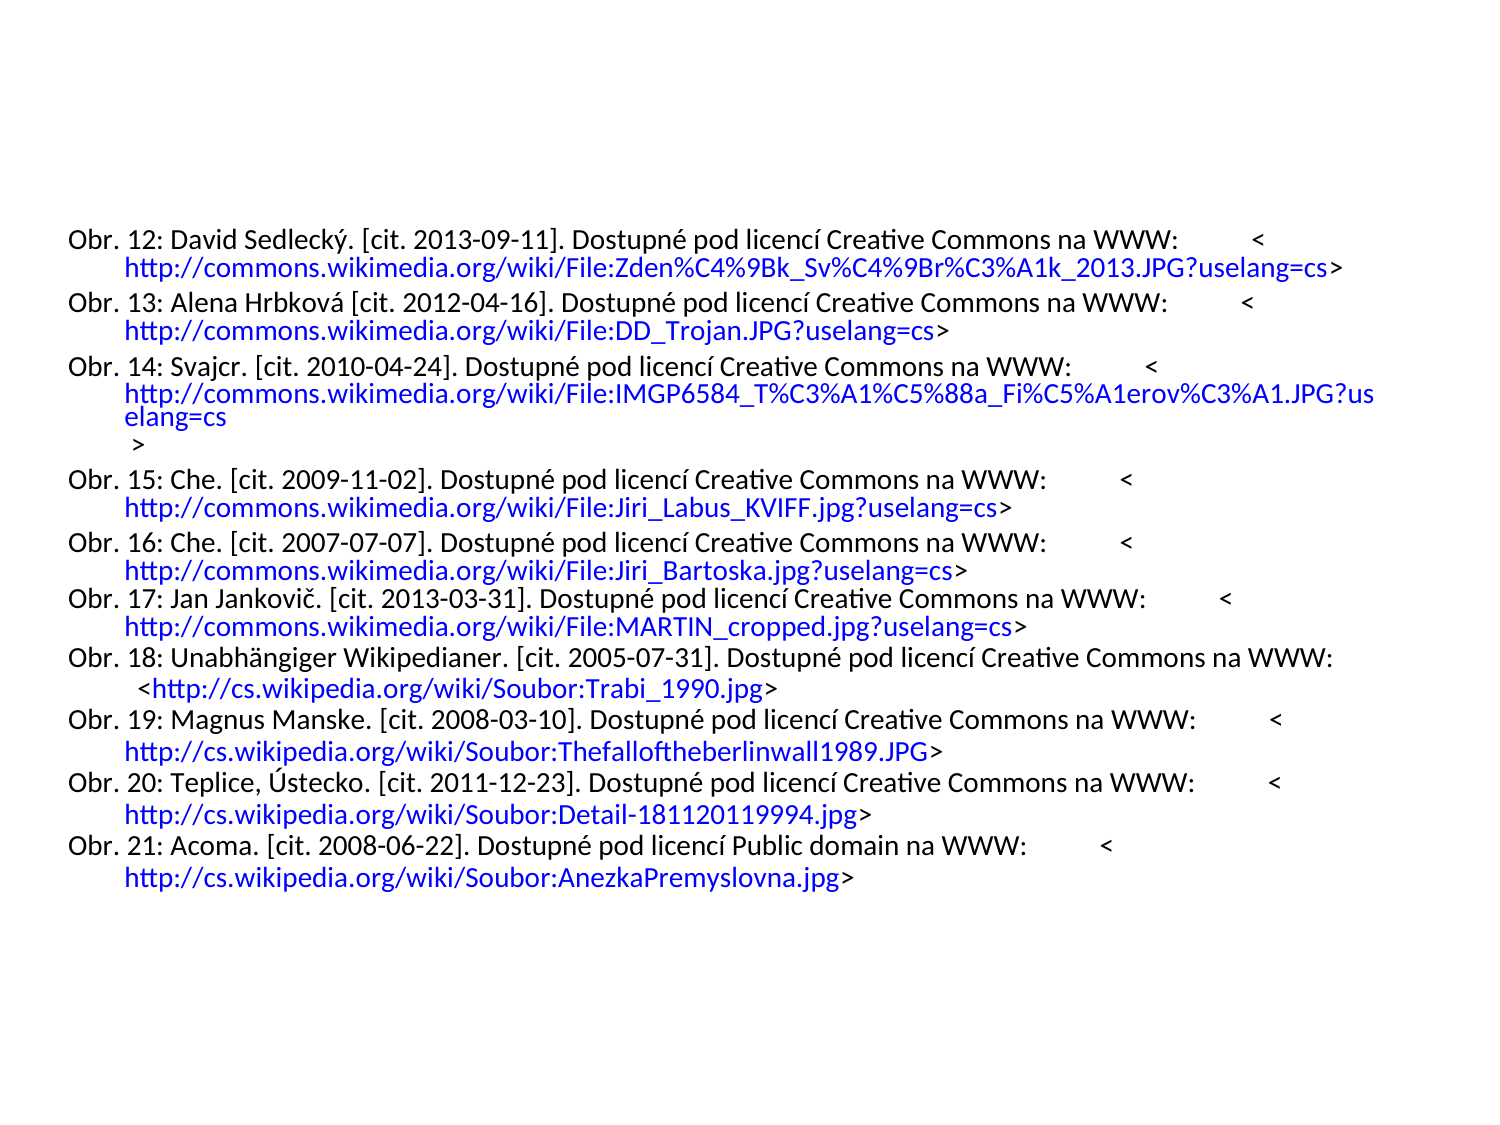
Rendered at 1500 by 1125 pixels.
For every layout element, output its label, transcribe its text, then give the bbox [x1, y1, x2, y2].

list Obr. 12: David Sedlecký. [cit. 2013-09-11]. Dostupné pod licencí Creative Commons na WWW: <http://commons.wikimedia.org/wiki/File:Zden%C4%9Bk_Sv%C4%9Br%C3%A1k_2013.JPG?uselang=cs> Obr. 13: Alena Hrbková [cit. 2012-04-16]. Dostupné pod licencí Creative Commons na WWW: <http://commons.wikimedia.org/wiki/File:DD_Trojan.JPG?uselang=cs> Obr. 14: Svajcr. [cit. 2010-04-24]. Dostupné pod licencí Creative Commons na WWW: <http://commons.wikimedia.org/wiki/File:IMGP6584_T%C3%A1%C5%88a_Fi%C5%A1erov%C3%A1.JPG?uselang=cs > Obr. 15: Che. [cit. 2009-11-02]. Dostupné pod licencí Creative Commons na WWW: <http://commons.wikimedia.org/wiki/File:Jiri_Labus_KVIFF.jpg?uselang=cs> Obr. 16: Che. [cit. 2007-07-07]. Dostupné pod licencí Creative Commons na WWW: <http://commons.wikimedia.org/wiki/File:Jiri_Bartoska.jpg?uselang=cs> Obr. 17: Jan Jankovič. [cit. 2013-03-31]. Dostupné pod licencí Creative Commons na WWW: <http://commons.wikimedia.org/wiki/File:MARTIN_cropped.jpg?uselang=cs> Obr. 18: Unabhängiger Wikipedianer. [cit. 2005-07-31]. Dostupné pod licencí Creative Commons na WWW: <http://cs.wikipedia.org/wiki/Soubor:Trabi_1990.jpg> Obr. 19: Magnus Manske. [cit. 2008-03-10]. Dostupné pod licencí Creative Commons na WWW: <http://cs.wikipedia.org/wiki/Soubor:Thefalloftheberlinwall1989.JPG> Obr. 20: Teplice, Ústecko. [cit. 2011-12-23]. Dostupné pod licencí Creative Commons na WWW: <http://cs.wikipedia.org/wiki/Soubor:Detail-181120119994.jpg> Obr. 21: Acoma. [cit. 2008-06-22]. Dostupné pod licencí Public domain na WWW: <http://cs.wikipedia.org/wiki/Soubor:AnezkaPremyslovna.jpg> [53, 219, 1404, 1118]
